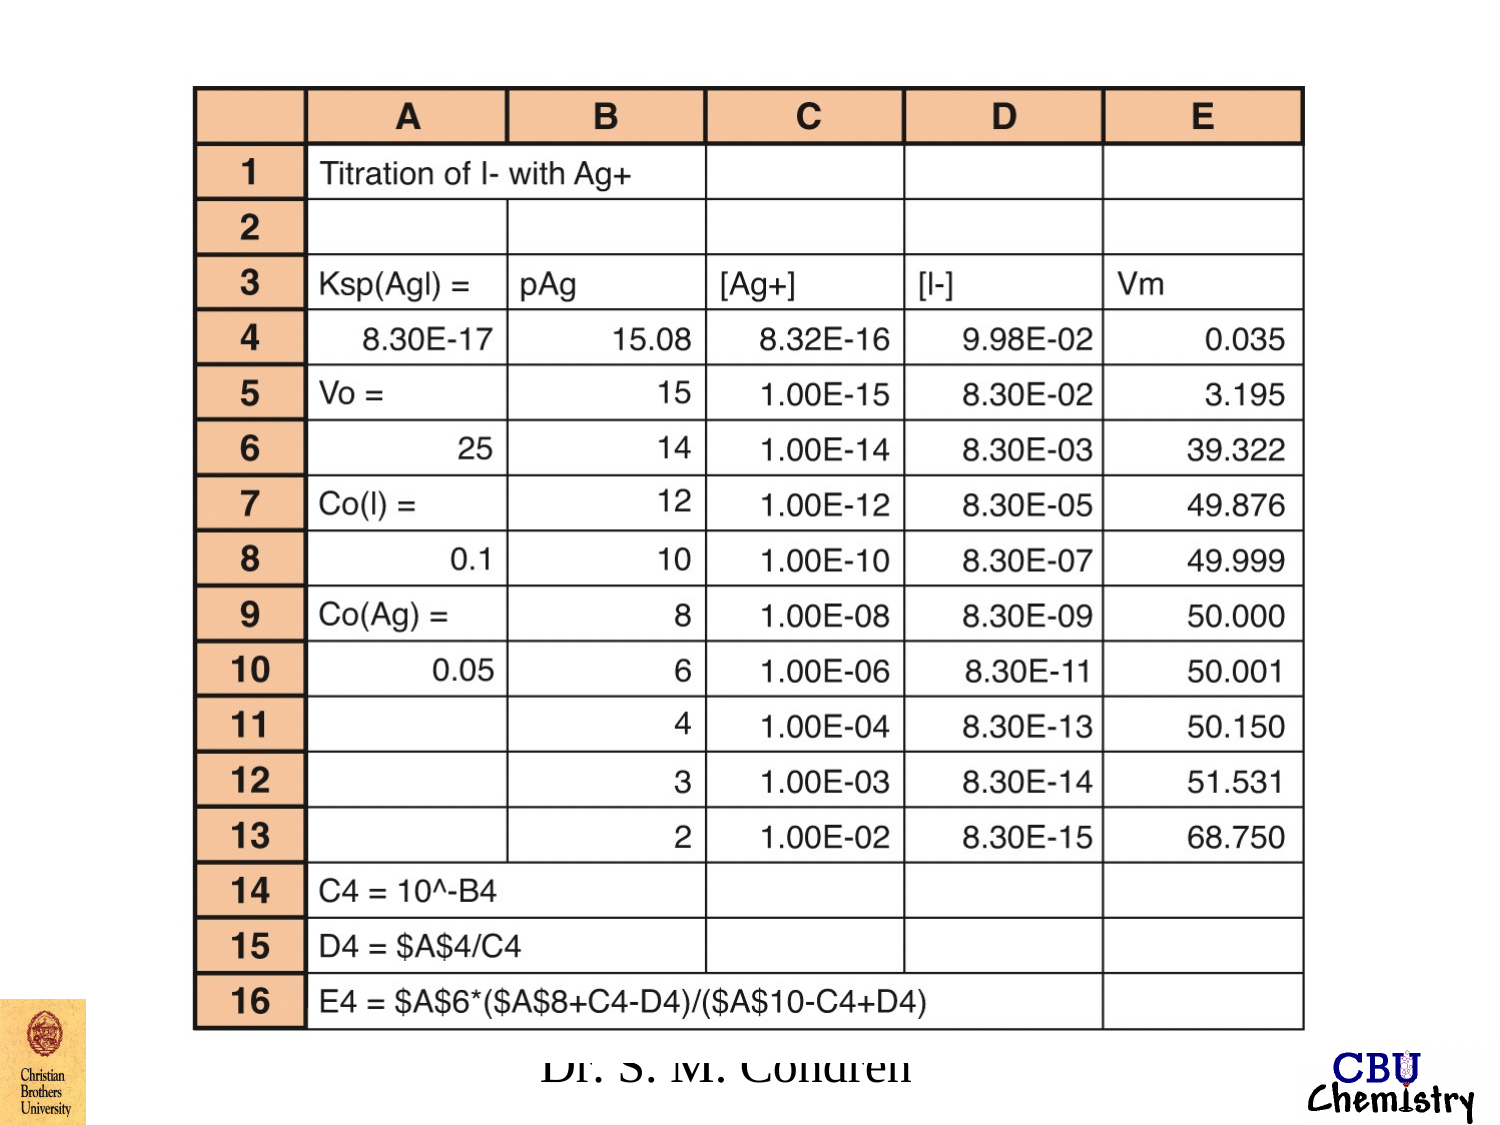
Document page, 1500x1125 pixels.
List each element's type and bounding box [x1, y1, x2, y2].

picture [167, 62, 1333, 1063]
